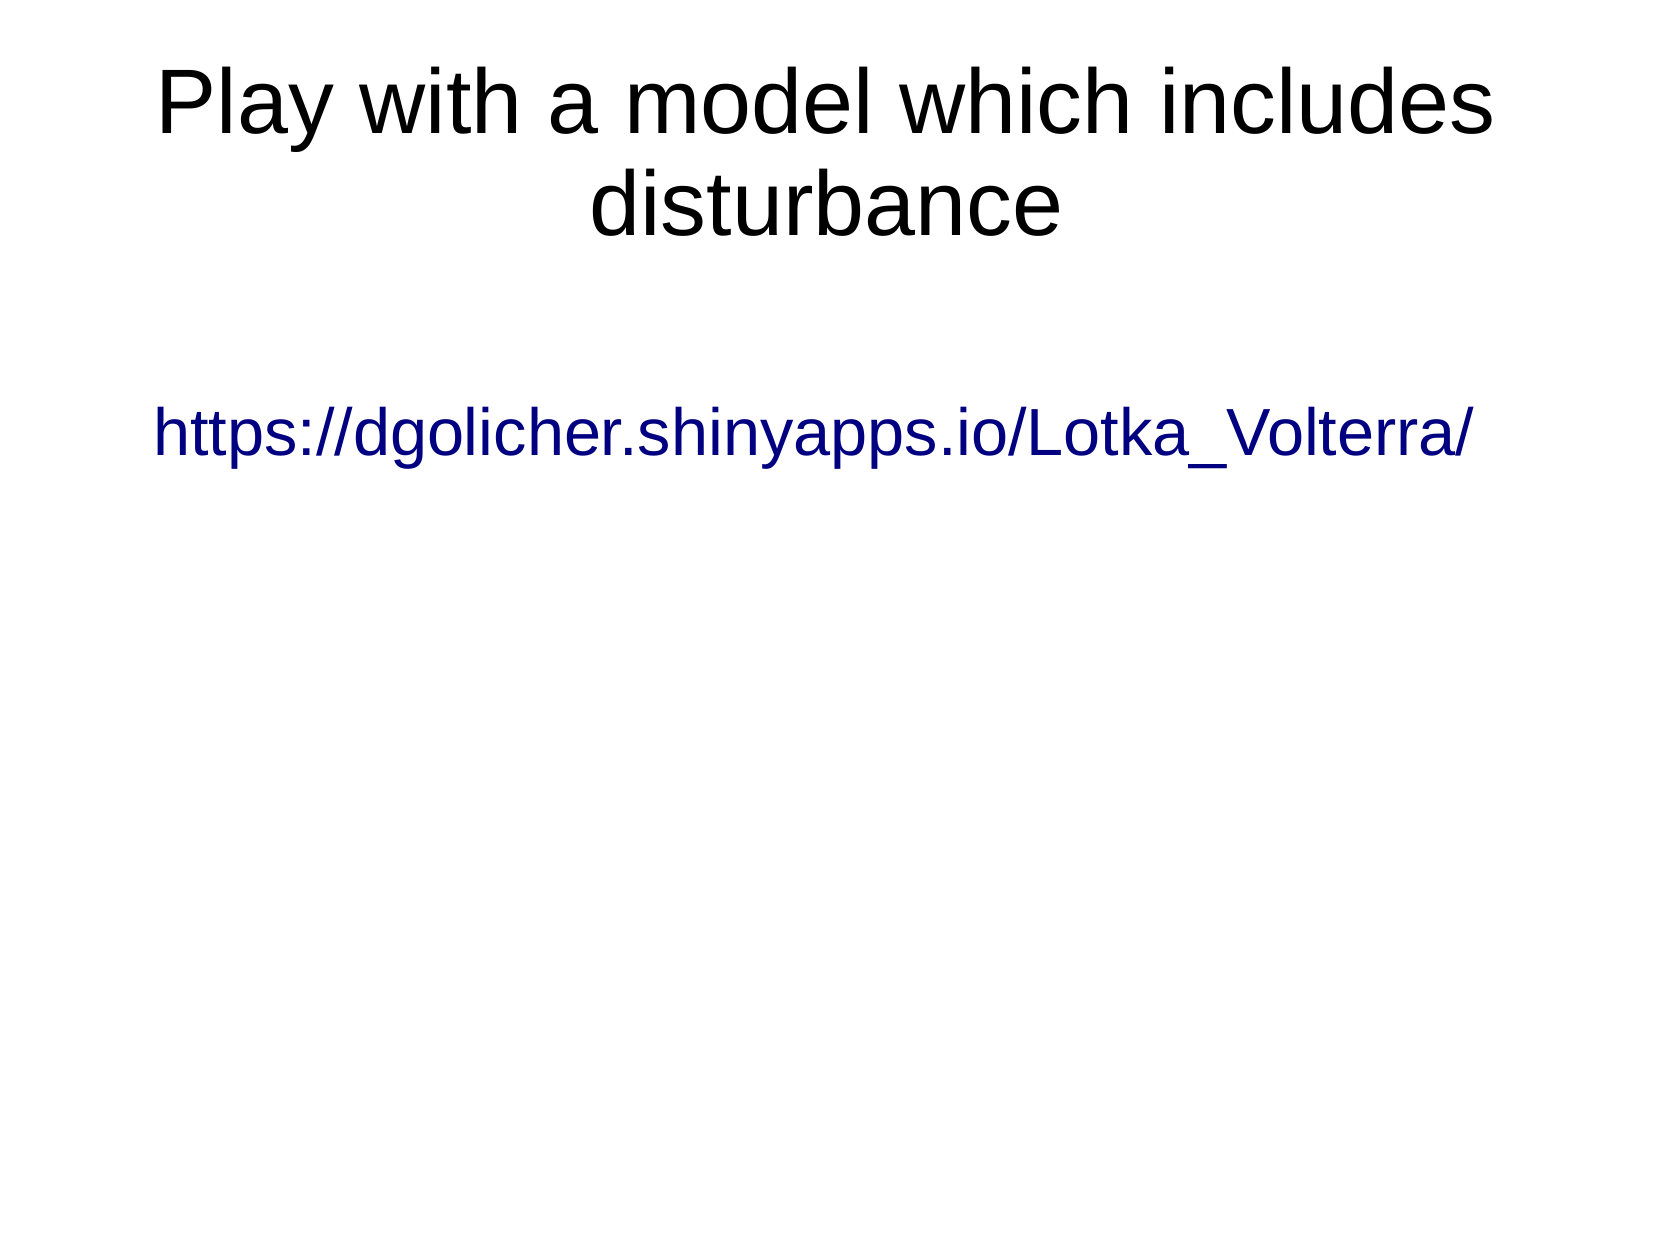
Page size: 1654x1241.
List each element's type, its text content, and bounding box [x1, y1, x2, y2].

title Play with a model which includes disturbance [82, 49, 1571, 257]
list https://dgolicher.shinyapps.io/Lotka_Volterra/ [82, 290, 1538, 1010]
